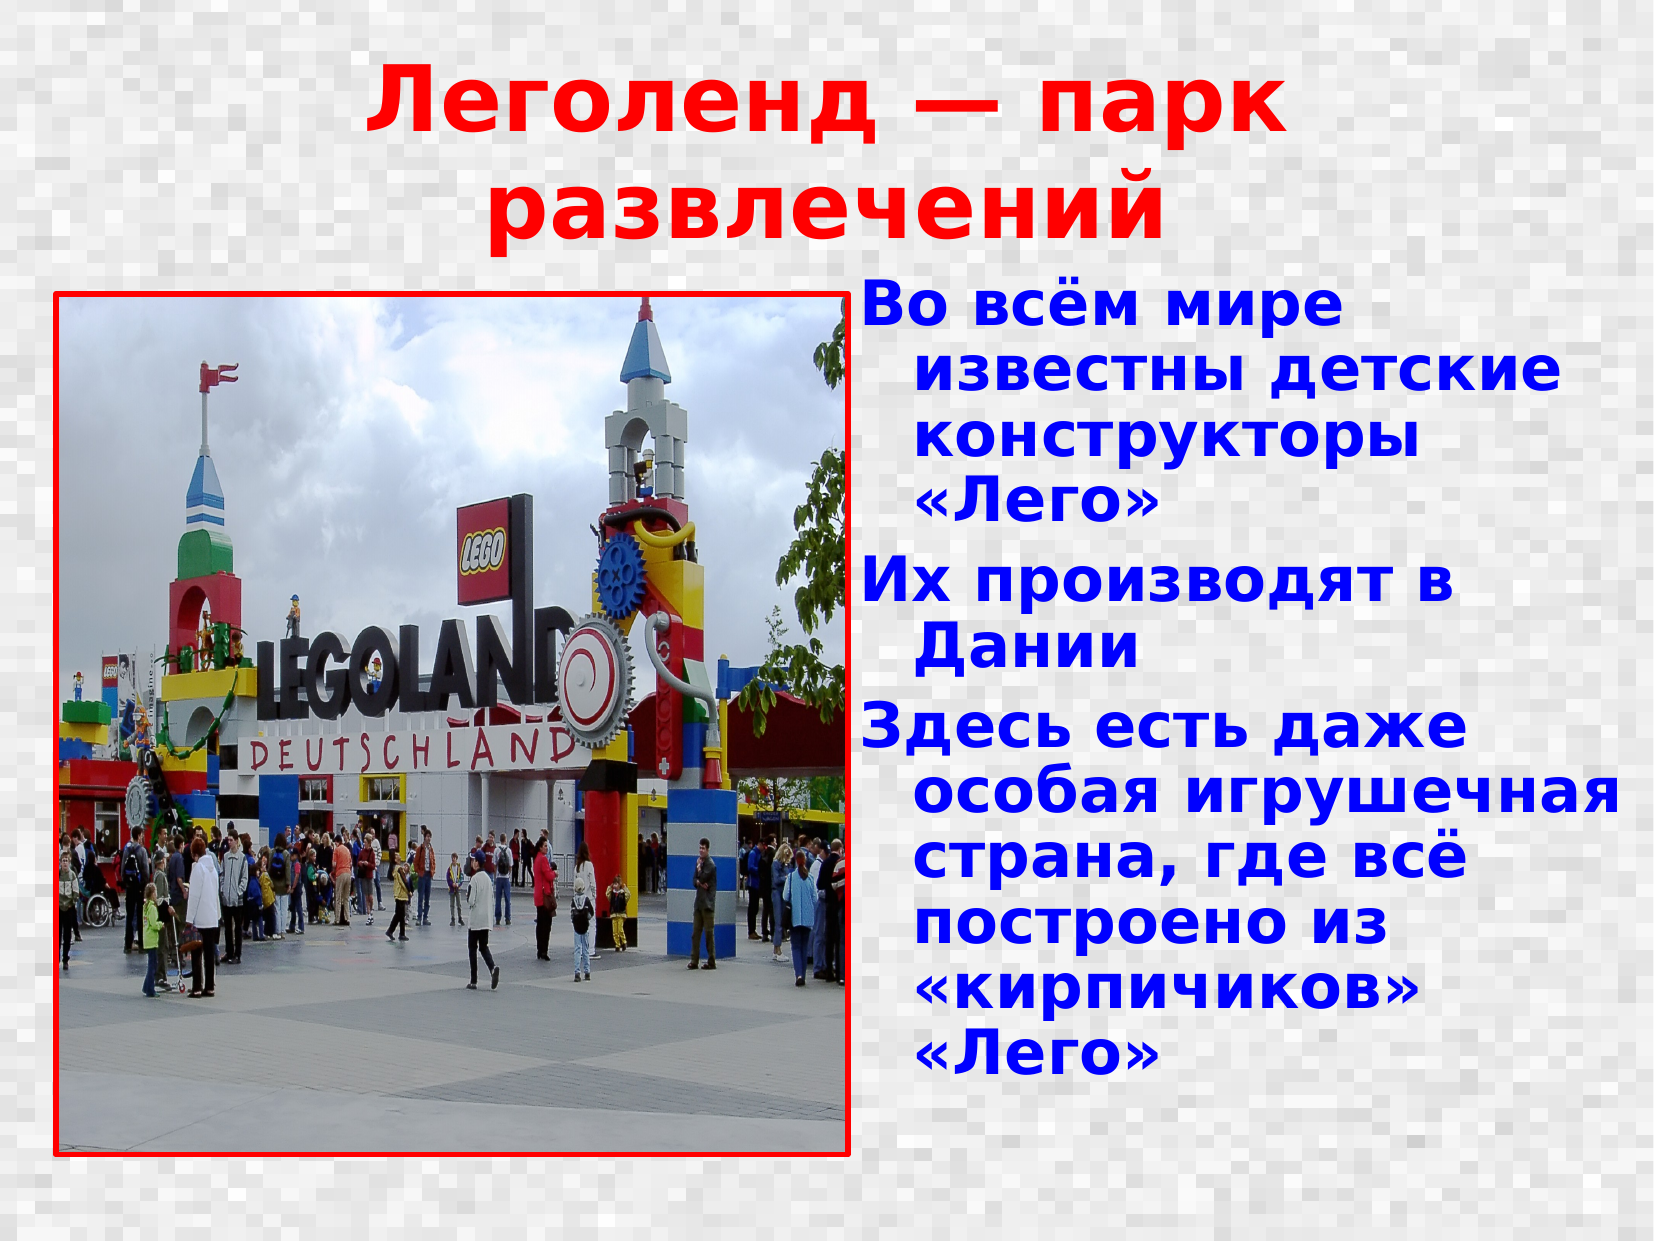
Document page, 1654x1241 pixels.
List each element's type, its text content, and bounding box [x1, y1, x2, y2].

picture [0, 0, 1654, 1241]
title Леголенд — парк развлечений [82, 45, 1571, 261]
text_box Во всём мире известны детские конструкторы «Лего» Их производят в Дании Здесь есть даже особая игрушечная страна, где всё построено из «кирпичиков» «Лего» [826, 265, 1642, 1145]
